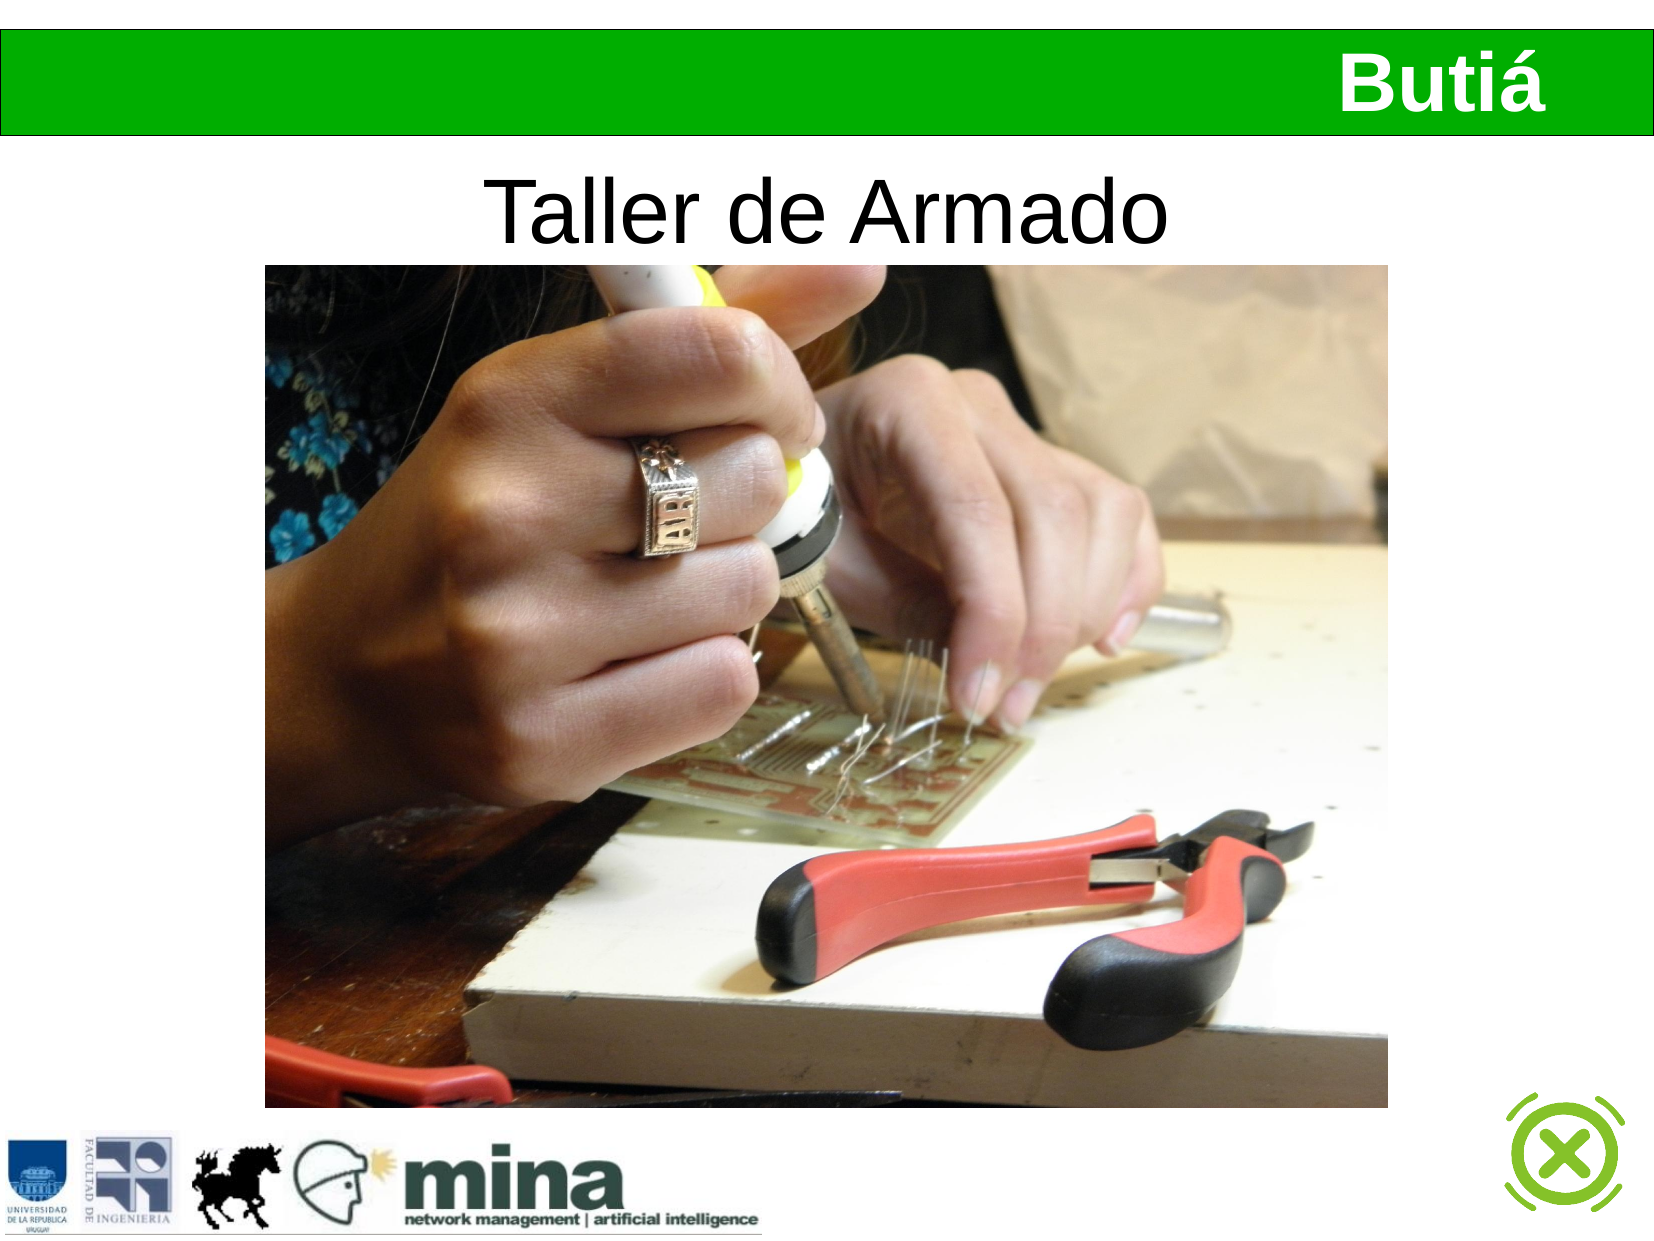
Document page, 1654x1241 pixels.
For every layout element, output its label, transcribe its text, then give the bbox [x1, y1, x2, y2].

picture [1504, 1092, 1625, 1212]
title Taller de Armado [82, 108, 1571, 316]
picture [5, 1130, 762, 1235]
picture [265, 265, 1388, 1108]
